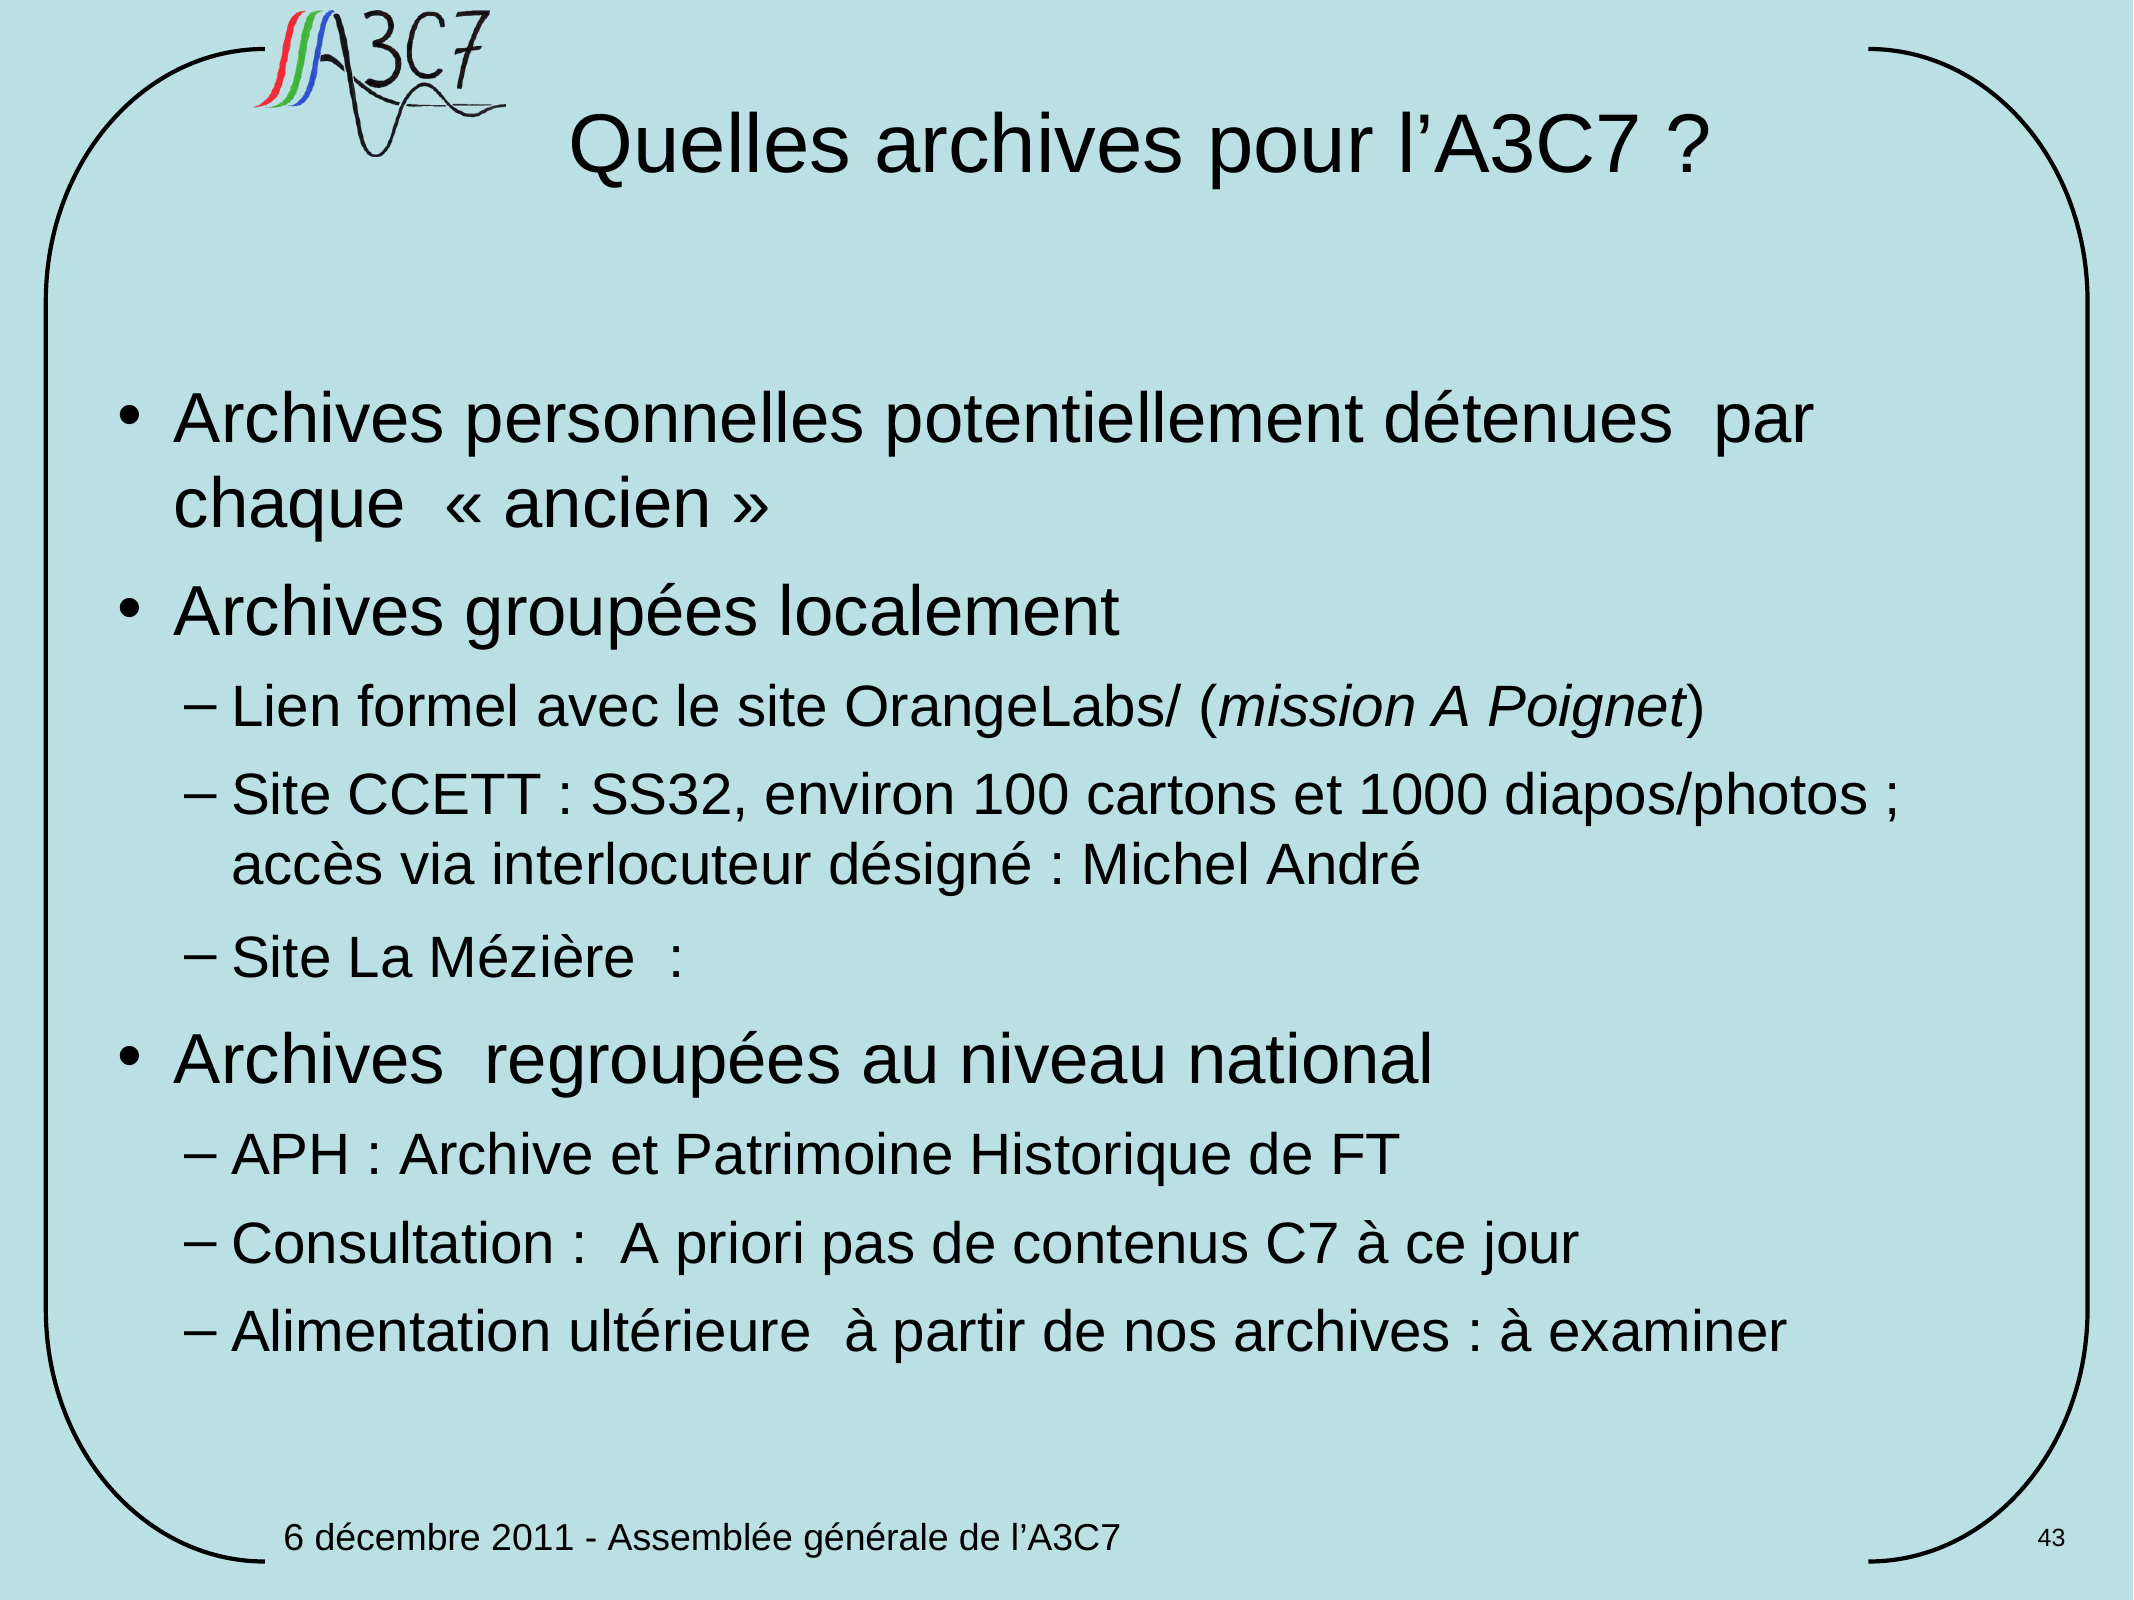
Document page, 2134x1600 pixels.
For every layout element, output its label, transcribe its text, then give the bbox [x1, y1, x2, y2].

picture [253, 10, 506, 64]
list Archives personnelles potentiellement détenues par chaque « ancien » Archives groupées localement Lien formel avec le site OrangeLabs/ (mission A Poignet) Site CCETT : SS32, environ 100 cartons et 1000 diapos/photos ; accès via interlocuteur désigné : Michel André Site La Mézière : Archives regroupées au niveau national APH : Archive et Patrimoine Historique de FT Consultation : A priori pas de contenus C7 à ce jour Alimentation ultérieure à partir de nos archives : à examiner [92, 363, 2014, 1600]
title Quelles archives pour l’A3C7 ? [106, 64, 2028, 365]
